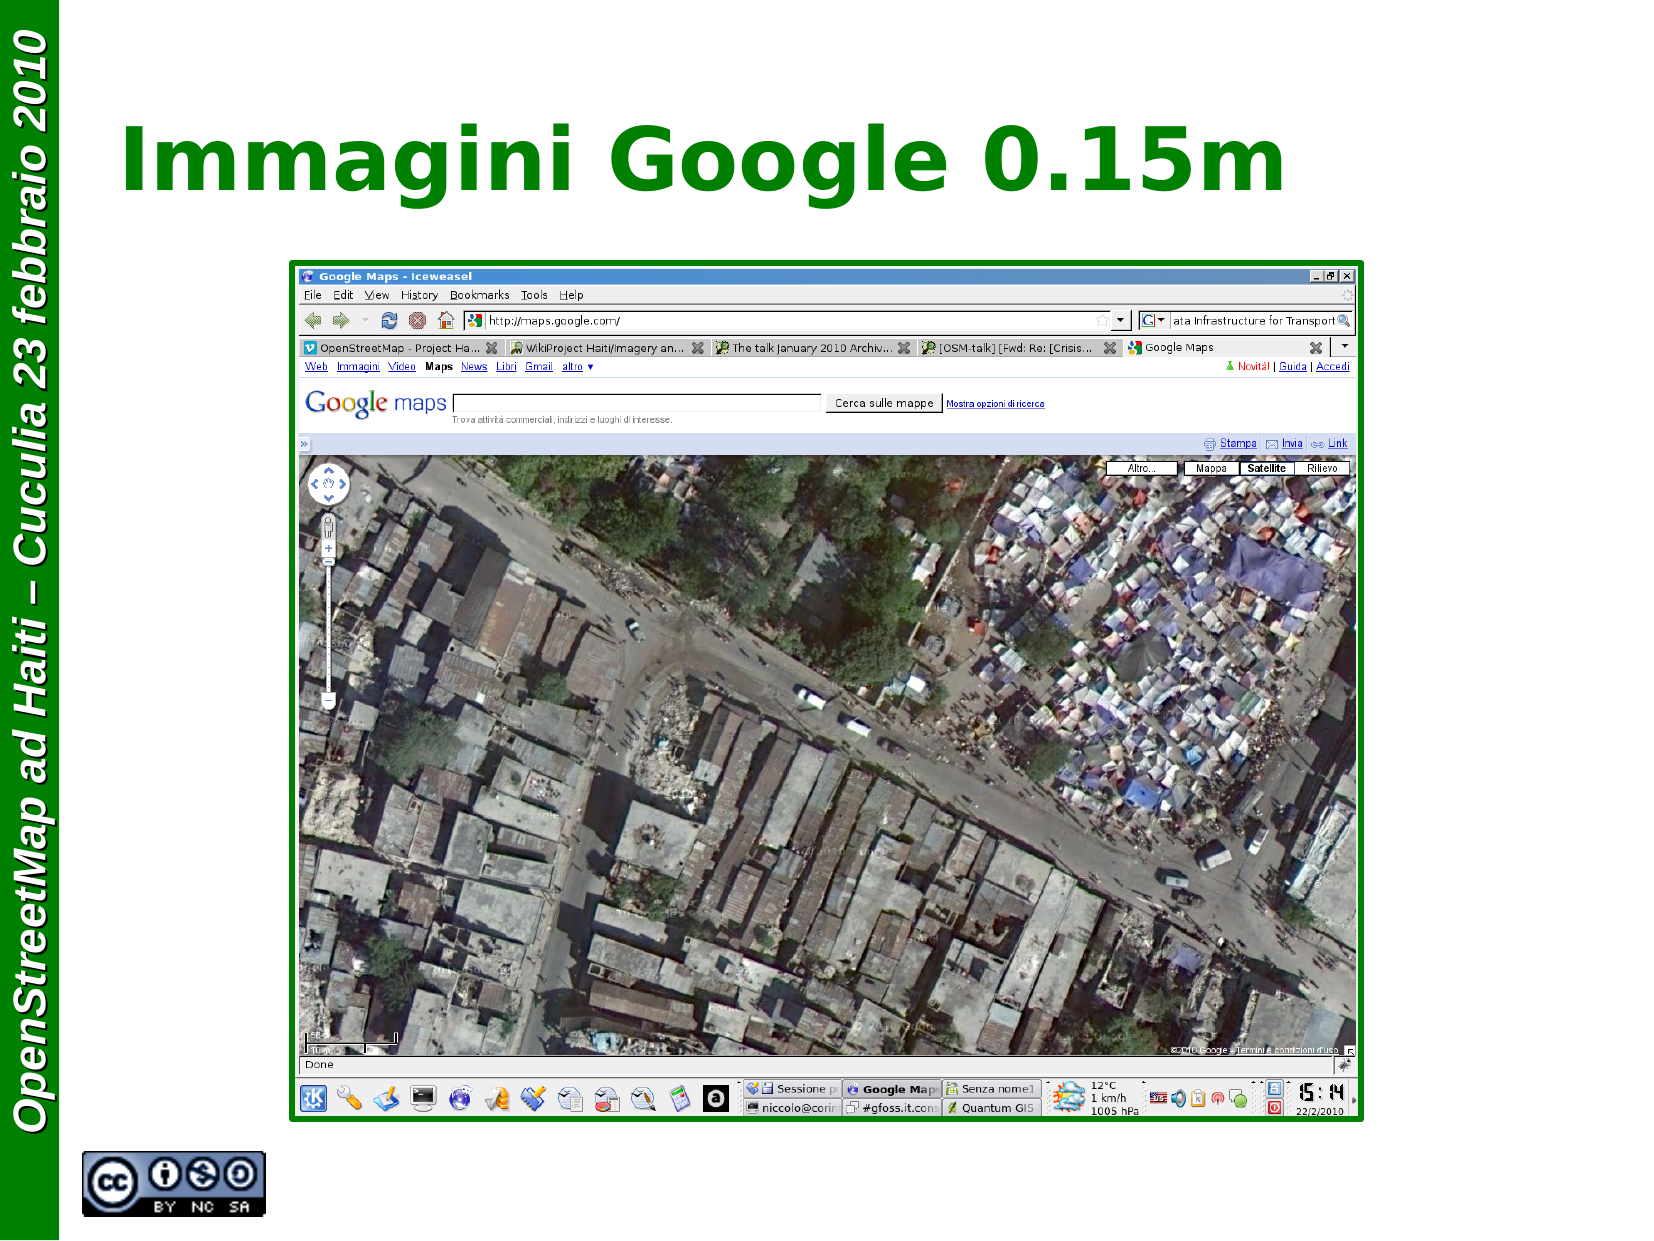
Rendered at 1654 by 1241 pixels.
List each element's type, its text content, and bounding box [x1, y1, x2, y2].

picture [295, 265, 1359, 1117]
title Immagini Google 0.15m [118, 64, 1536, 257]
picture [82, 1151, 266, 1217]
